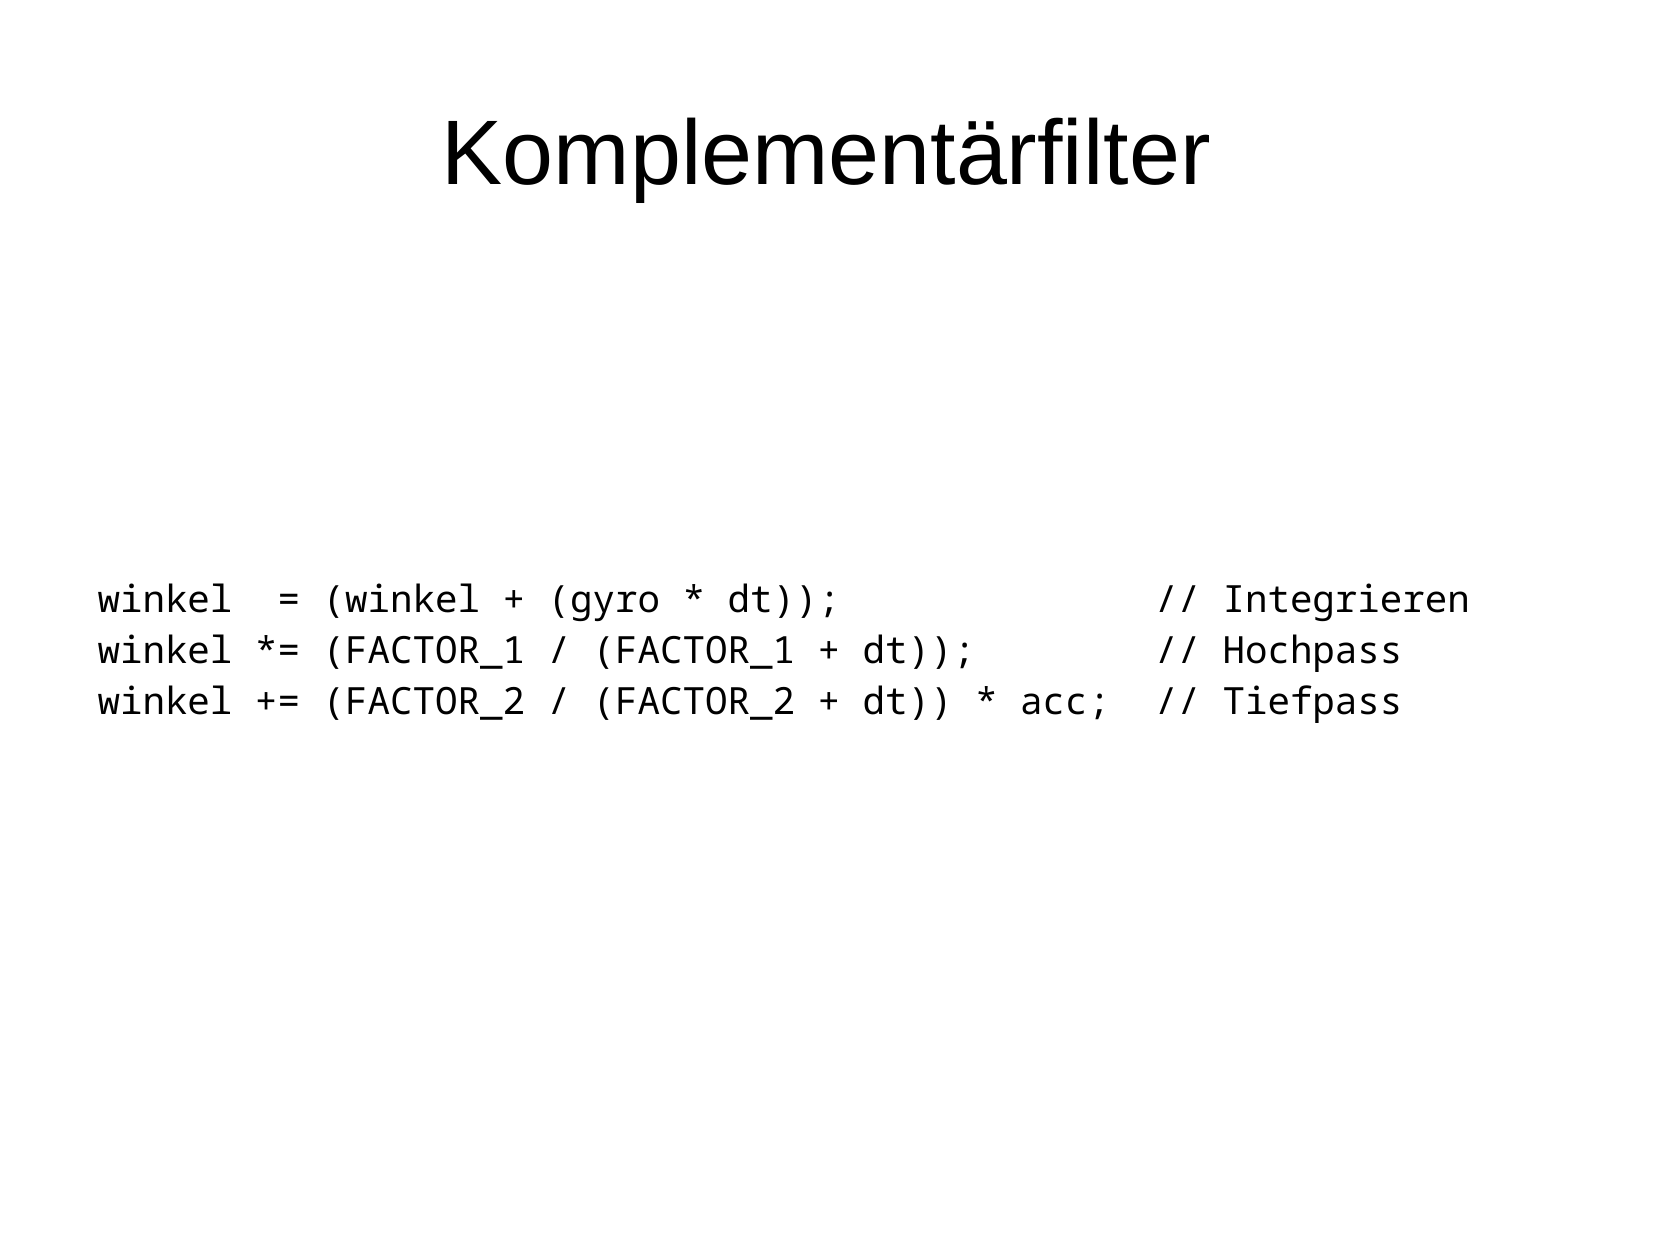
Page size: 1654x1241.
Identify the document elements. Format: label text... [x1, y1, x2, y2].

text_box winkel = (winkel + (gyro * dt)); // Integrieren winkel *= (FACTOR_1 / (FACTOR_1 + dt)); // Hochpass winkel += (FACTOR_2 / (FACTOR_2 + dt)) * acc; // Tiefpass [82, 565, 1548, 721]
title Komplementärfilter [82, 49, 1571, 257]
